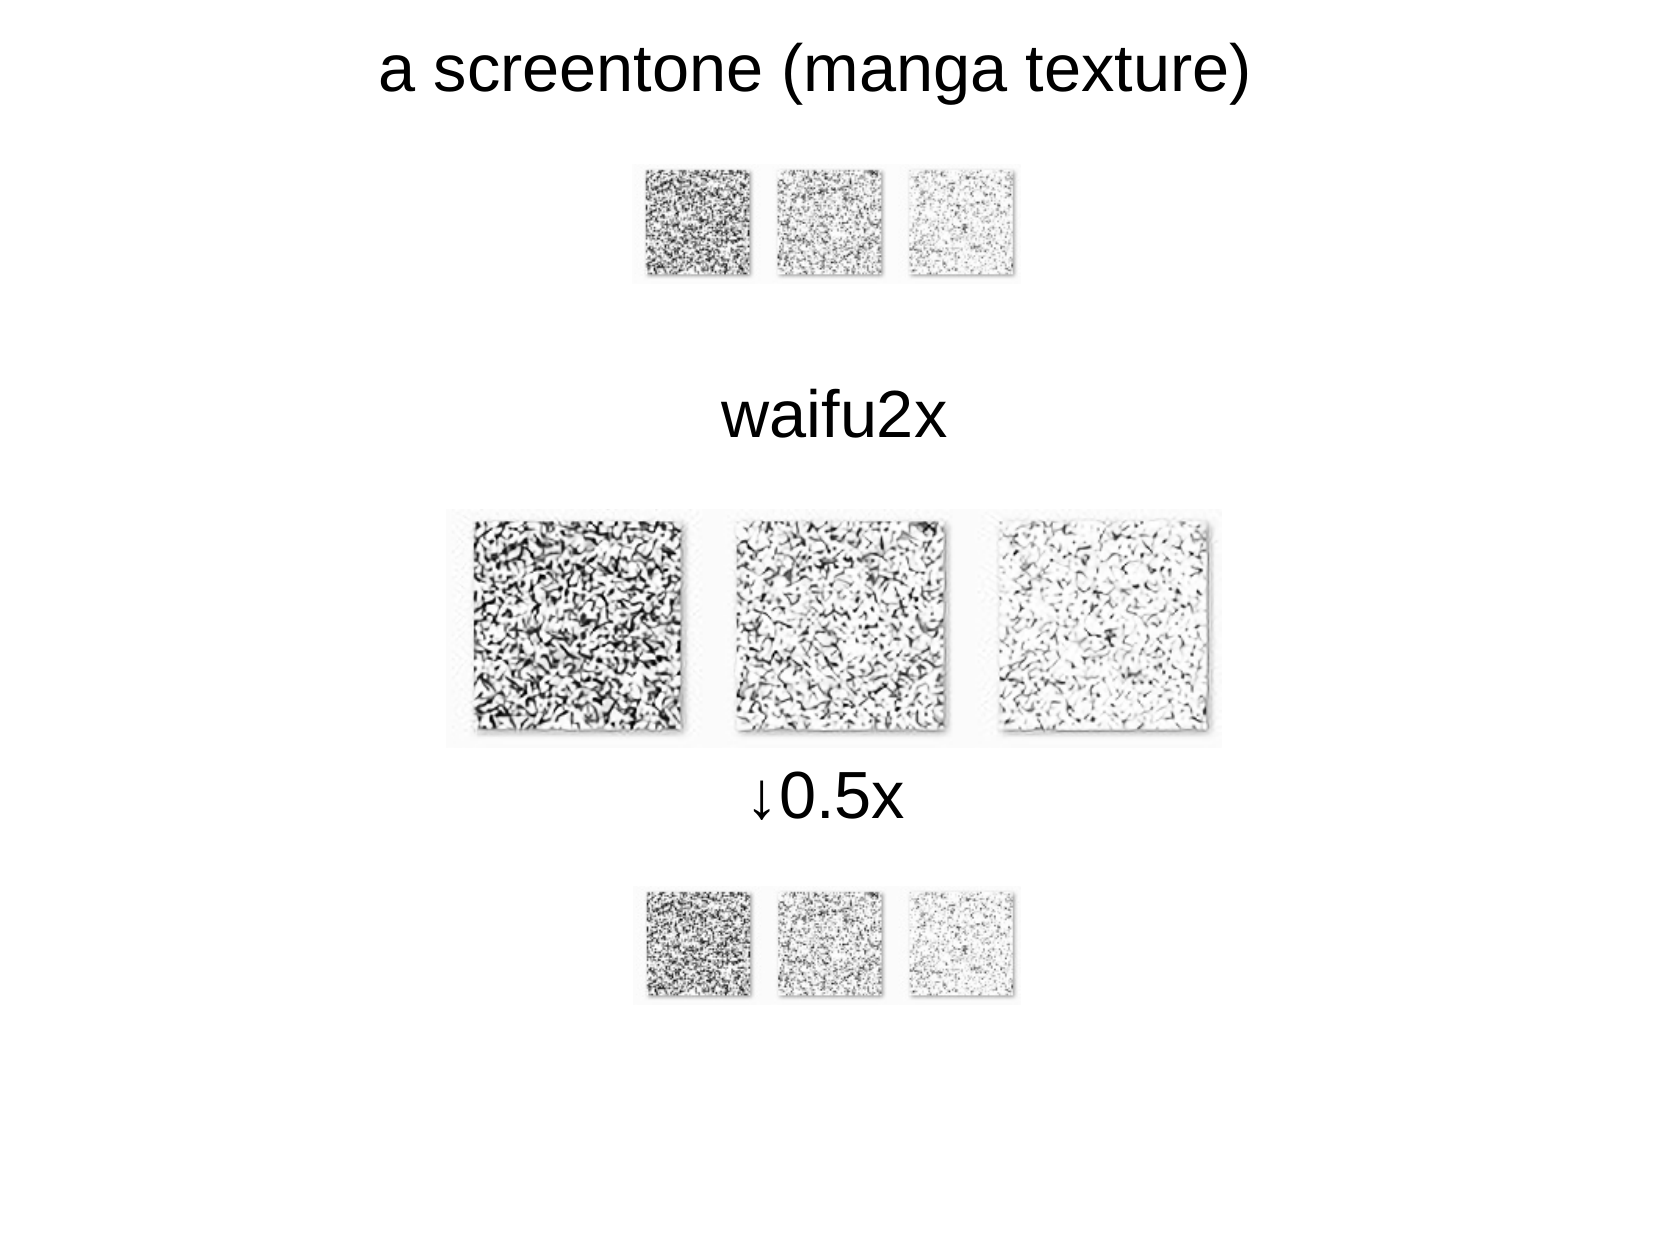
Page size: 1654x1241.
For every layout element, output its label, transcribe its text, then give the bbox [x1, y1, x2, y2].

picture [632, 164, 1021, 284]
subtitle a screentone (manga texture) [59, 30, 1571, 181]
text_box waifu2x [536, 360, 1133, 469]
picture [446, 509, 1222, 748]
text_box ↓0.5x [450, 748, 1201, 871]
picture [633, 886, 1021, 1006]
